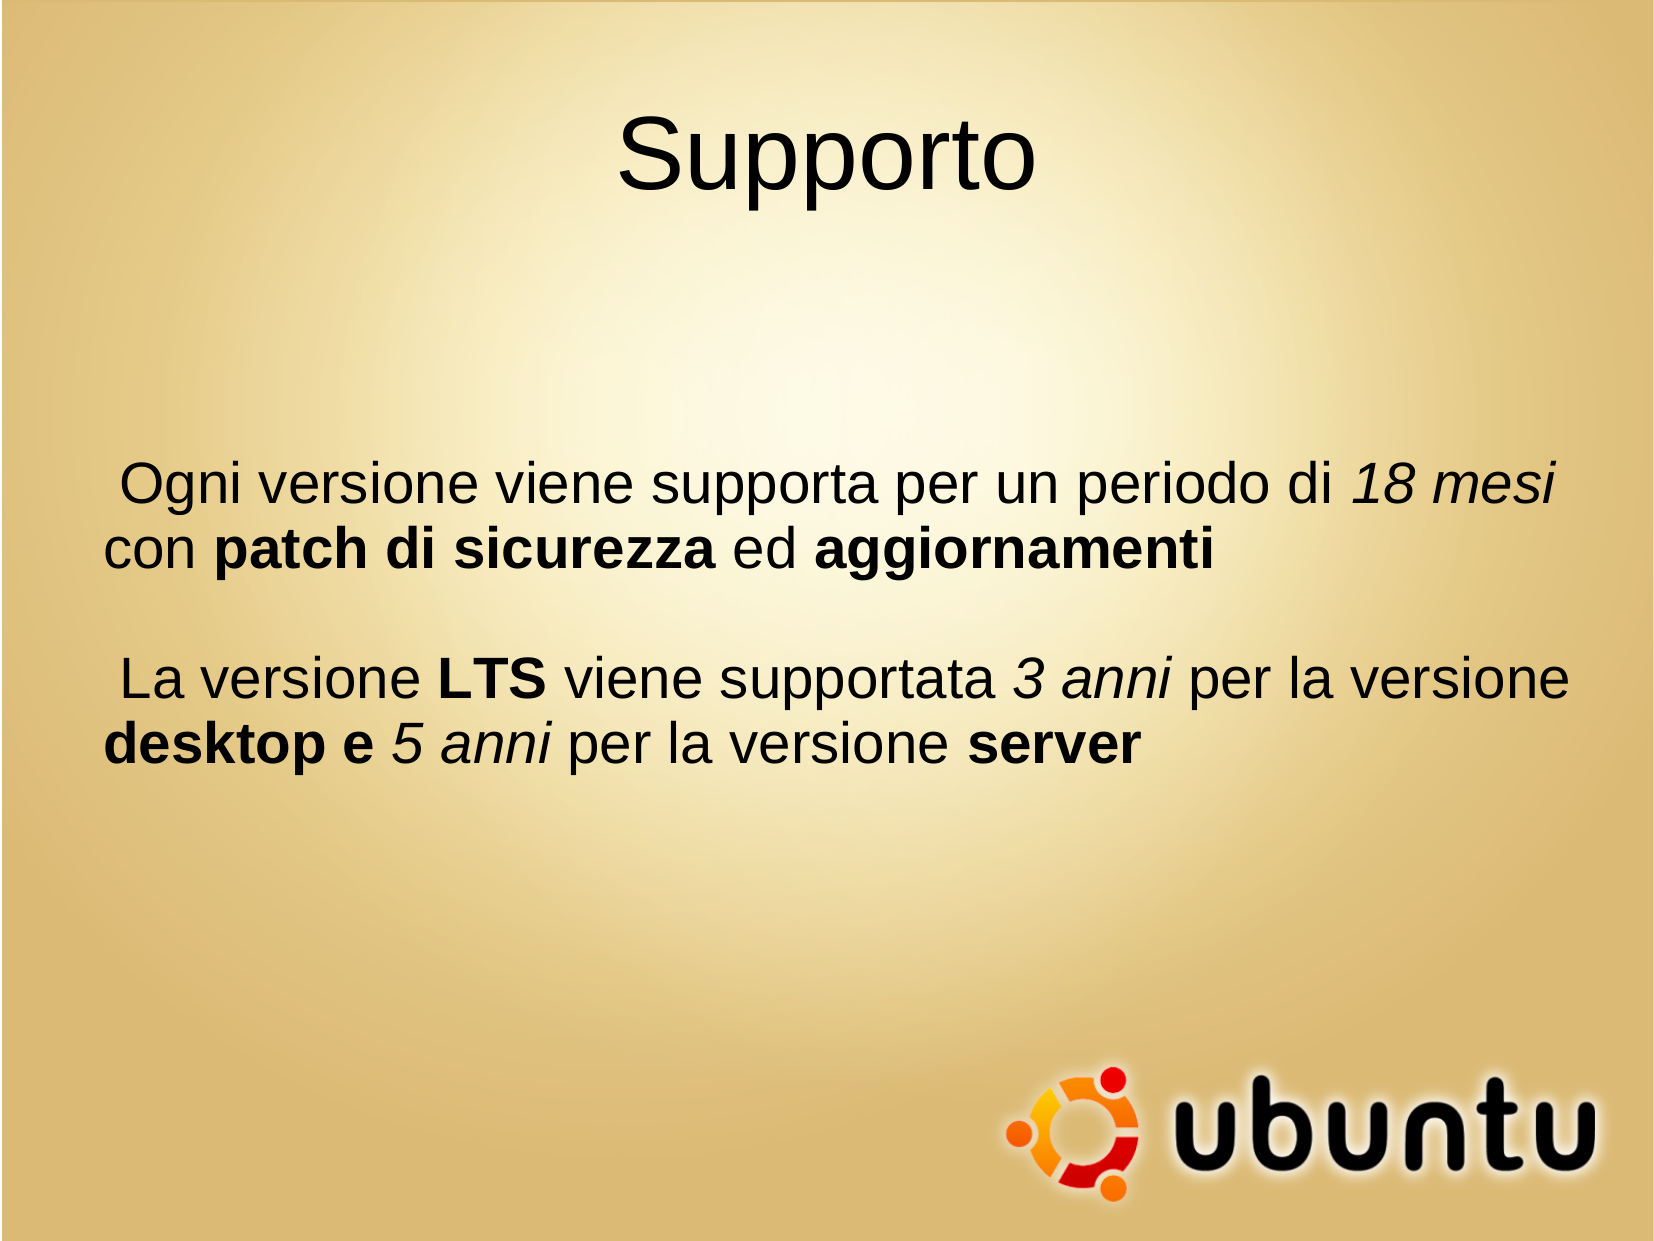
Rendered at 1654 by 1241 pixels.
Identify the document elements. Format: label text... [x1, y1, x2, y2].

title Supporto [82, 49, 1571, 257]
text_box Ogni versione viene supporta per un periodo di 18 mesi con patch di sicurezza ed aggiornamenti La versione LTS viene supportata 3 anni per la versione desktop e 5 anni per la versione server [88, 442, 1595, 793]
picture [2, 0, 1654, 1241]
